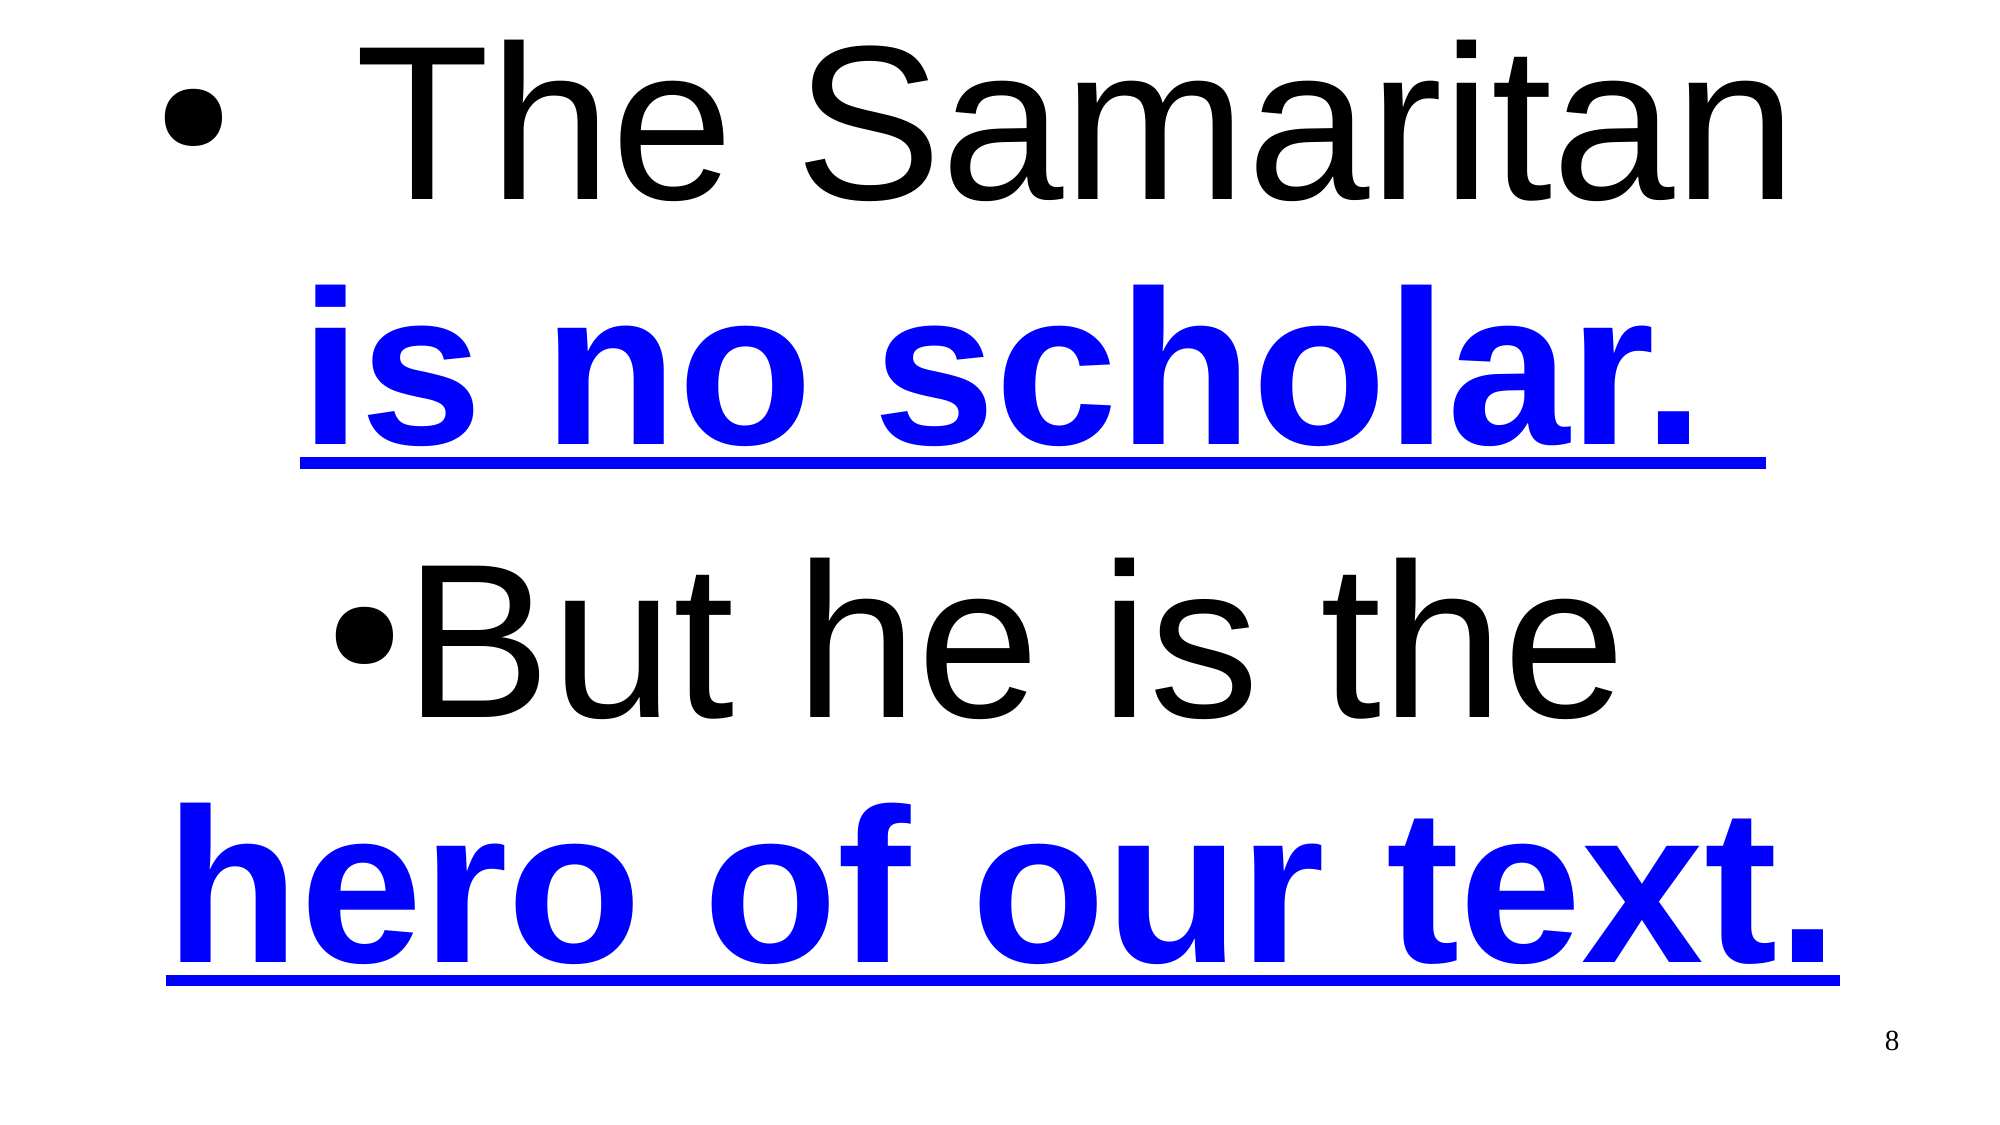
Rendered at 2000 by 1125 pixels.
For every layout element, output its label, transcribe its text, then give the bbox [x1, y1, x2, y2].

list The Samaritan is no scholar. But he is the hero of our text. [0, 0, 1996, 1123]
